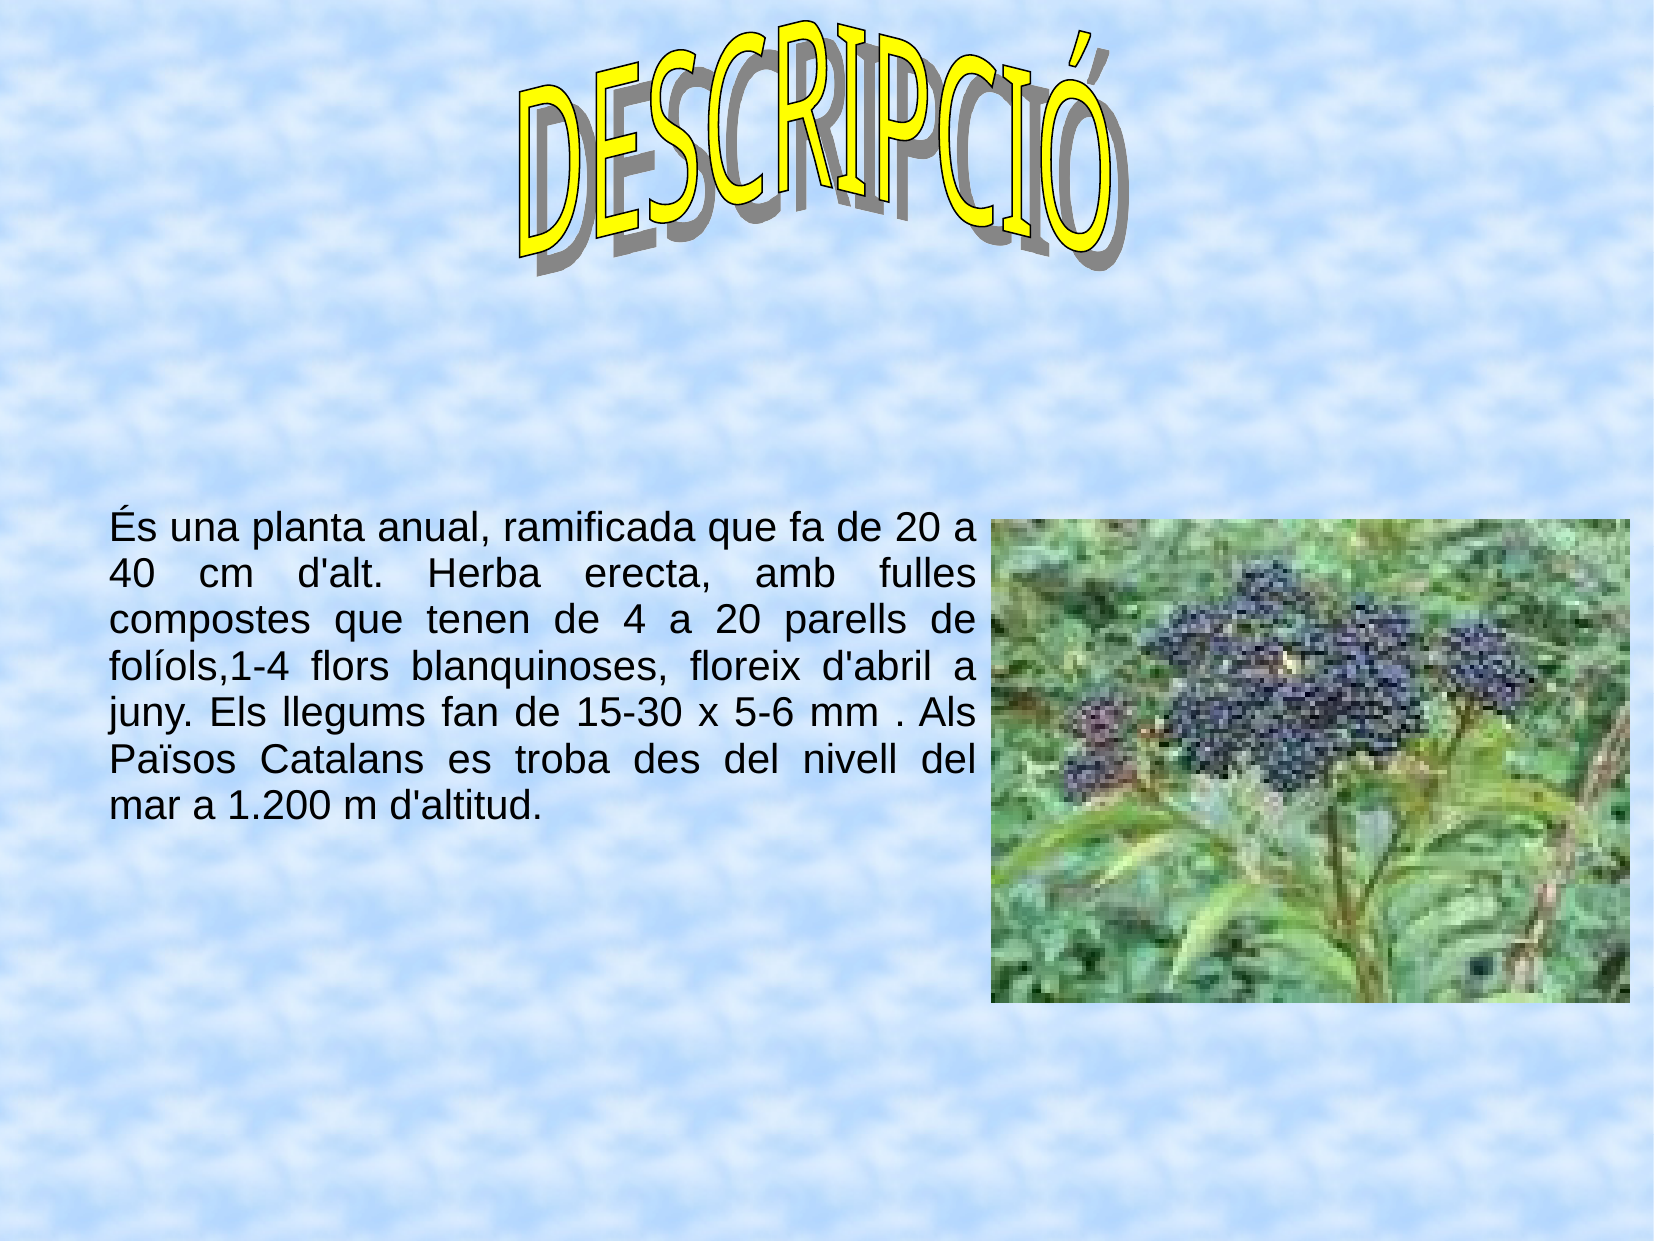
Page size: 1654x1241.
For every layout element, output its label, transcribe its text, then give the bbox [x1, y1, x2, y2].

text_box DESCRIPCIÓ [596, 62, 639, 239]
text_box DESCRIPCIÓ [939, 54, 996, 227]
text_box DESCRIPCIÓ [519, 85, 580, 258]
text_box DESCRIPCIÓ [649, 49, 698, 224]
text_box DESCRIPCIÓ [879, 34, 928, 203]
text_box DESCRIPCIÓ [1041, 79, 1111, 252]
text_box DESCRIPCIÓ [708, 32, 766, 205]
text_box És una planta anual, ramificada que fa de 20 a 40 cm d'alt. Herba erecta, amb fulles compostes que tenen de 4 a 20 parells de folíols,1-4 flors blanquinoses, floreix d'abril a juny. Els llegums fan de 15-30 x 5-6 mm . Als Països Catalans es troba des del nivell del mar a 1.200 m d'altitud. [94, 495, 992, 957]
picture [0, 0, 1654, 1241]
text_box DESCRIPCIÓ [1003, 65, 1031, 238]
text_box DESCRIPCIÓ [778, 20, 833, 193]
text_box DESCRIPCIÓ [837, 23, 865, 197]
text_box DESCRIPCIÓ [1069, 30, 1091, 67]
